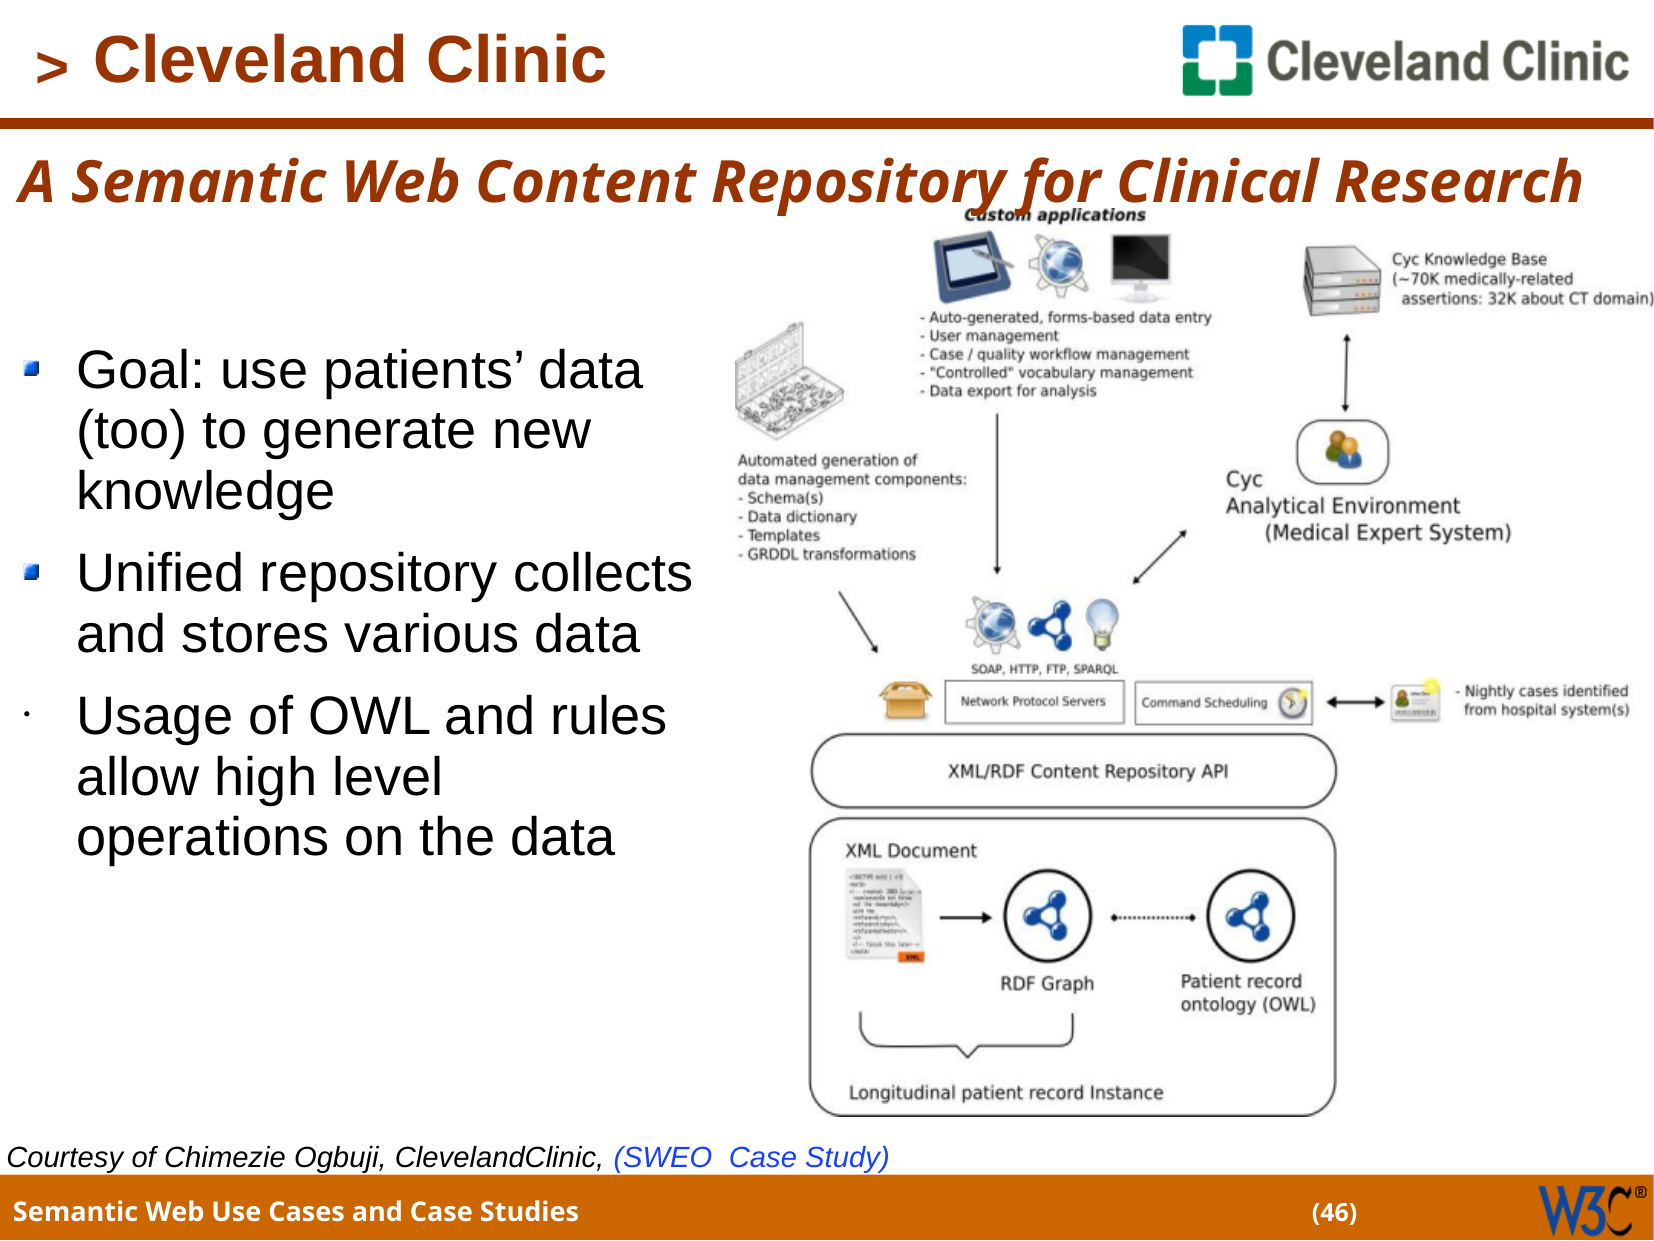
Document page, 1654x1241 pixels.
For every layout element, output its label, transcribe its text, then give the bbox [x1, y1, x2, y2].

list Goal: use patients’ data (too) to generate new knowledge Unified repository collects and stores various data Usage of OWL and rules allow high level operations on the data [5, 336, 709, 898]
text_box Courtesy of Chimezie Ogbuji, ClevelandClinic, (SWEO Case Study) [6, 1139, 891, 1173]
text_box A Semantic Web Content Repository for Clinical Research [19, 141, 1638, 215]
title Cleveland Clinic [93, 0, 1493, 119]
picture [1175, 22, 1637, 101]
picture [735, 208, 1654, 1117]
picture [1535, 1183, 1651, 1240]
